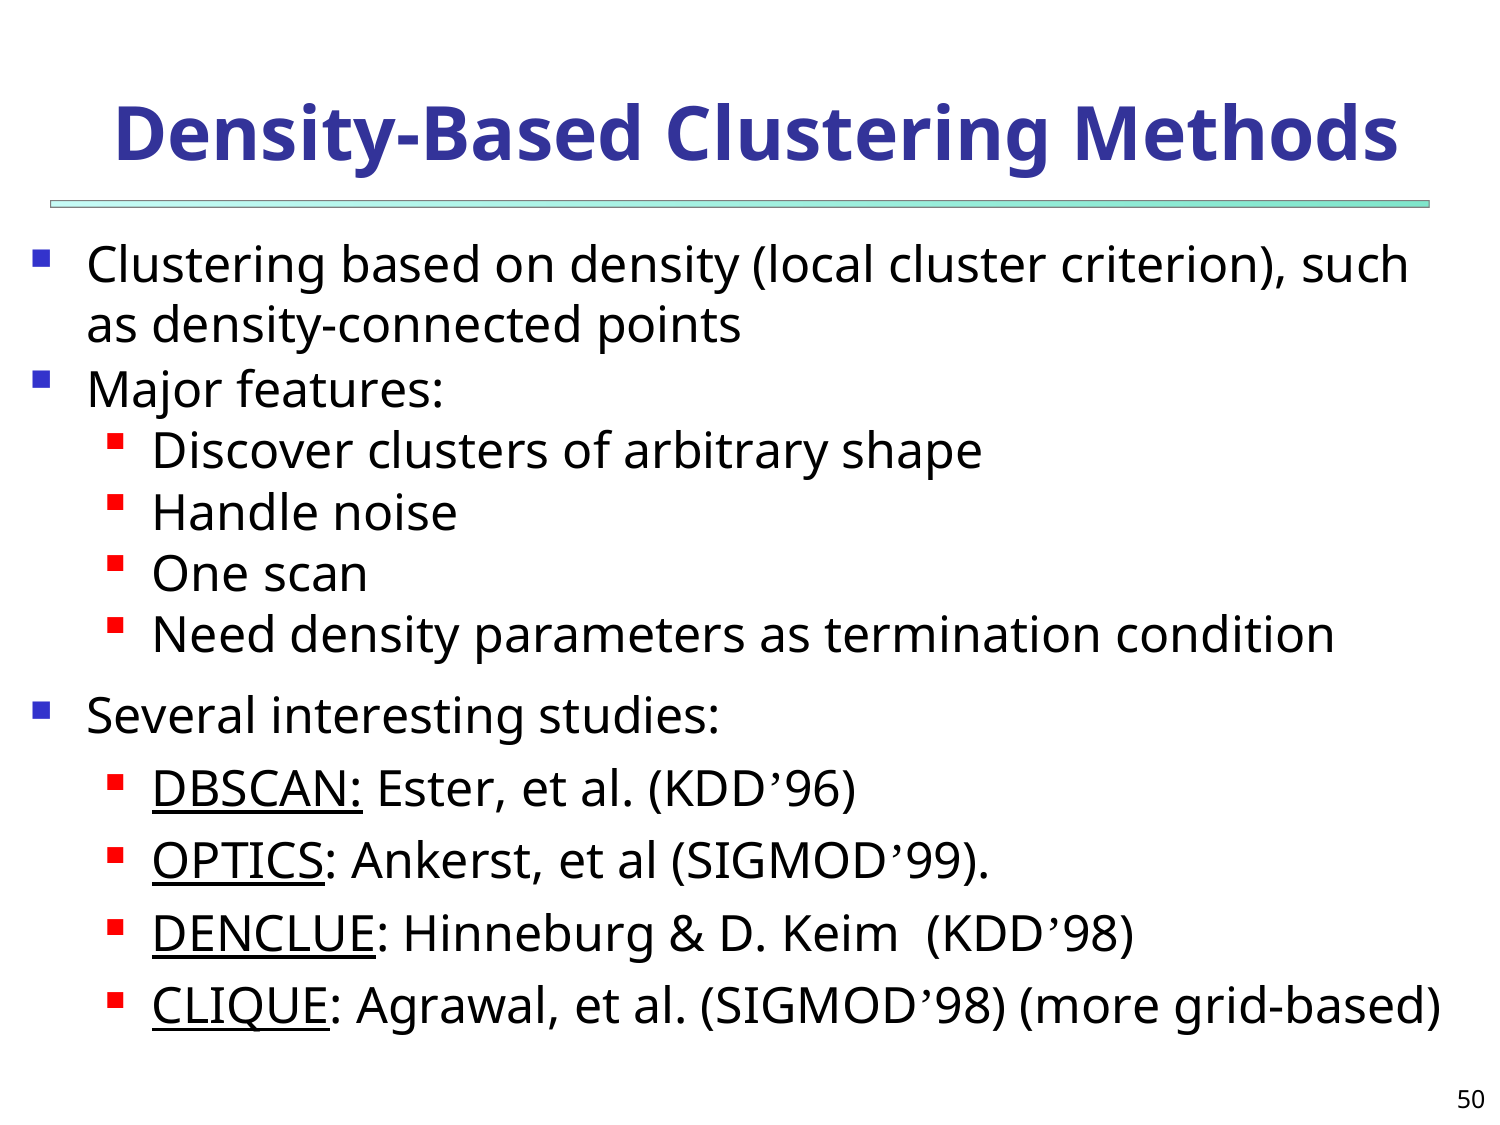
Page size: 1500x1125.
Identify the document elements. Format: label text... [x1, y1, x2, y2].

text_box <number> [1187, 1062, 1500, 1125]
list Clustering based on density (local cluster criterion), such as density-connected points Major features: Discover clusters of arbitrary shape Handle noise One scan Need density parameters as termination condition Several interesting studies: DBSCAN: Ester, et al. (KDD’96) OPTICS: Ankerst, et al (SIGMOD’99). DENCLUE: Hinneburg & D. Keim (KDD’98) CLIQUE: Agrawal, et al. (SIGMOD’98) (more grid-based) [15, 224, 1486, 1102]
title Density-Based Clustering Methods [50, 0, 1463, 183]
